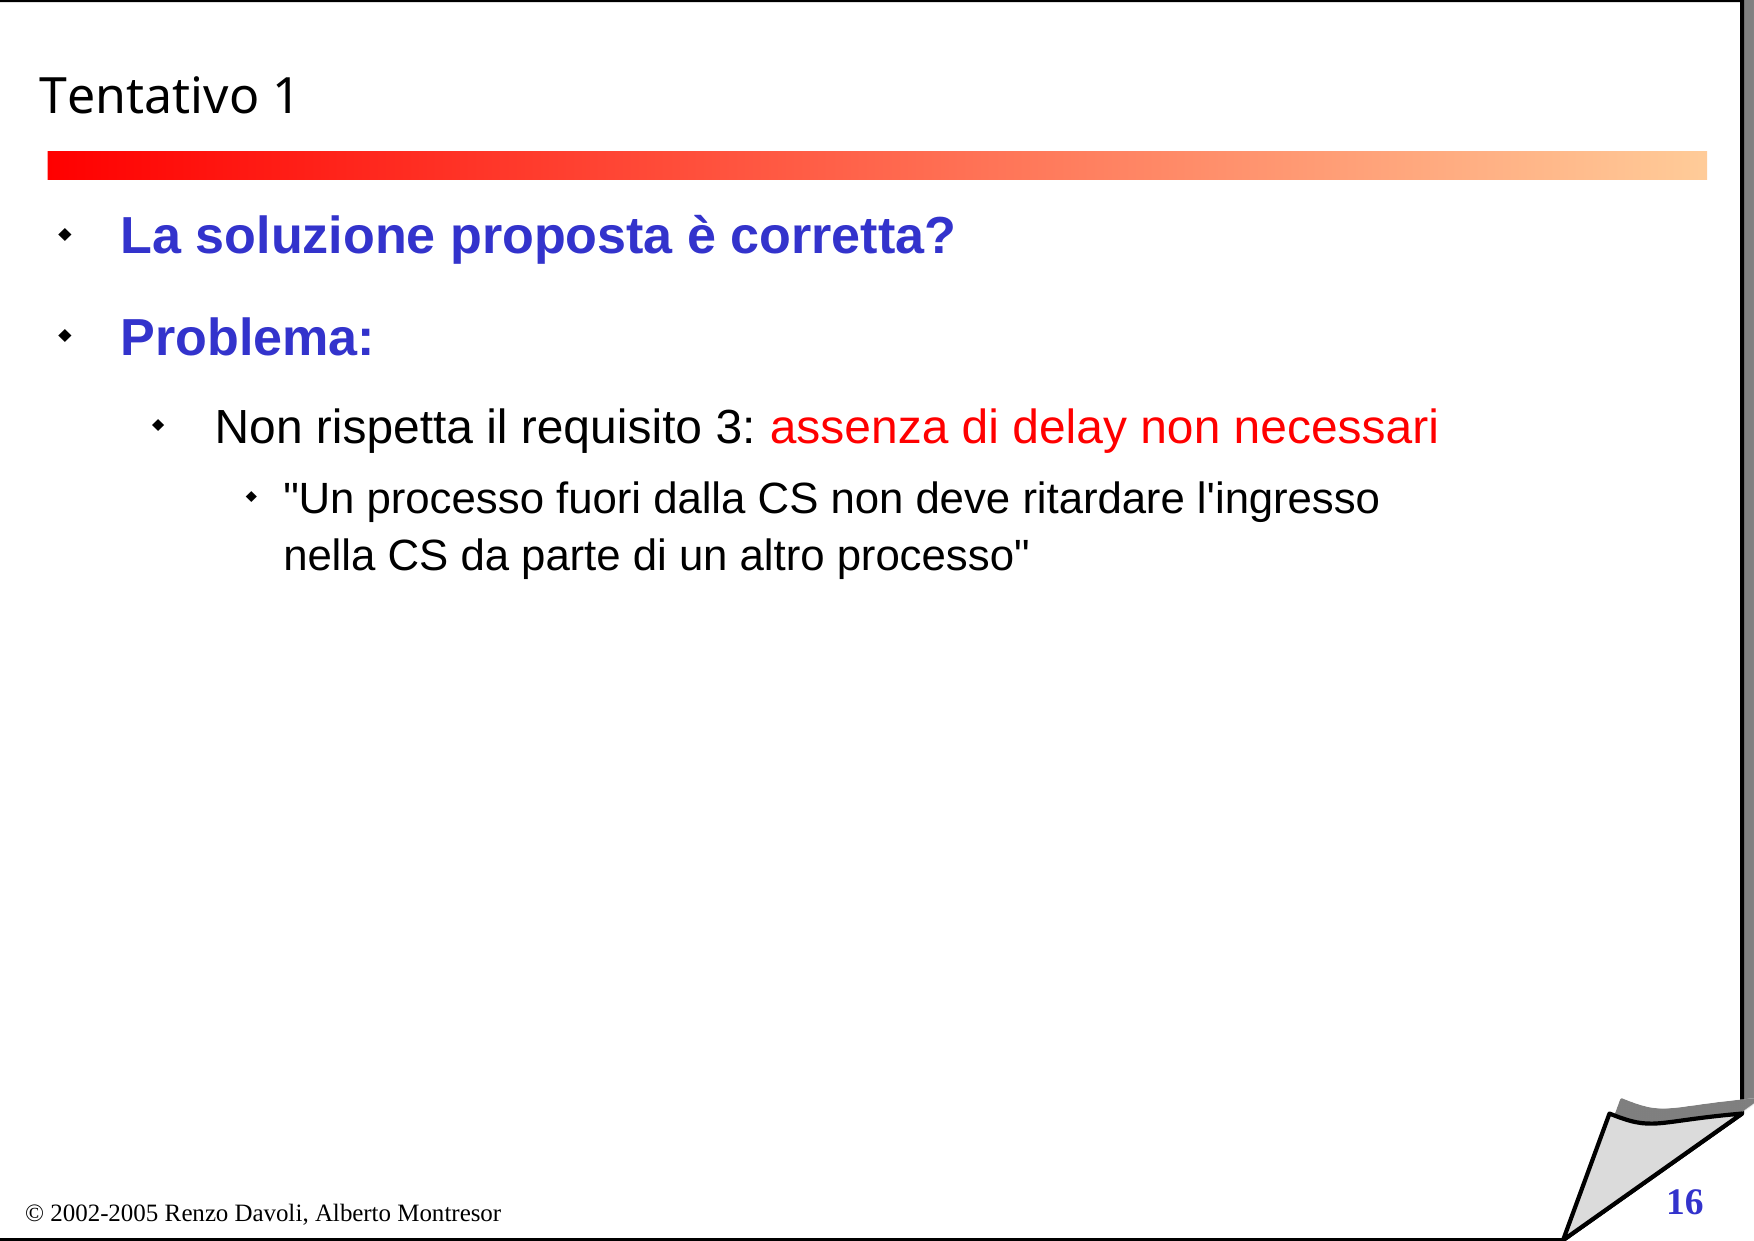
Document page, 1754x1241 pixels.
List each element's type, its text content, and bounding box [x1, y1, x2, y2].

list La soluzione proposta è corretta? Problema: Non rispetta il requisito 3: assenza di delay non necessari "Un processo fuori dalla CS non deve ritardare l'ingresso nella CS da parte di un altro processo" [58, 206, 1696, 584]
title Tentativo 1 [39, 49, 1713, 144]
